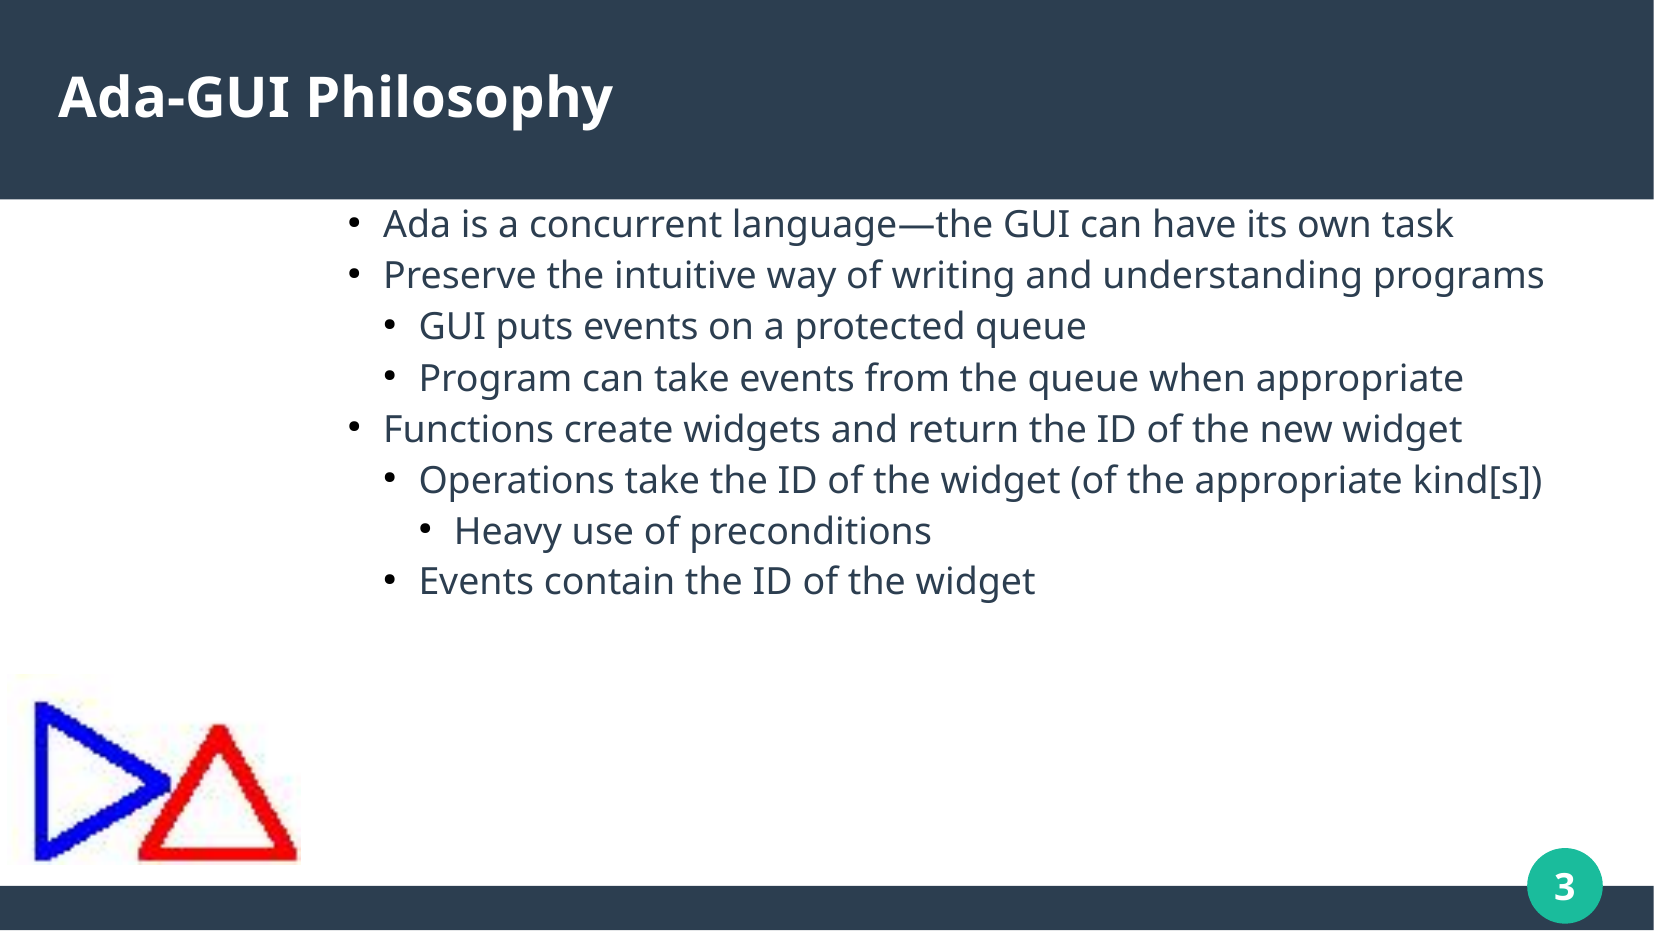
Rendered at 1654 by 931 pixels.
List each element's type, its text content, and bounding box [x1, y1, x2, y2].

text_box Ada is a concurrent language—the GUI can have its own task Preserve the intuitive way of writing and understanding programs GUI puts events on a protected queue Program can take events from the queue when appropriate Functions create widgets and return the ID of the new widget Operations take the ID of the widget (of the appropriate kind[s]) Heavy use of preconditions Events contain the ID of the widget [332, 190, 1562, 614]
title Ada-GUI Philosophy [59, 37, 1595, 156]
picture [7, 674, 301, 865]
